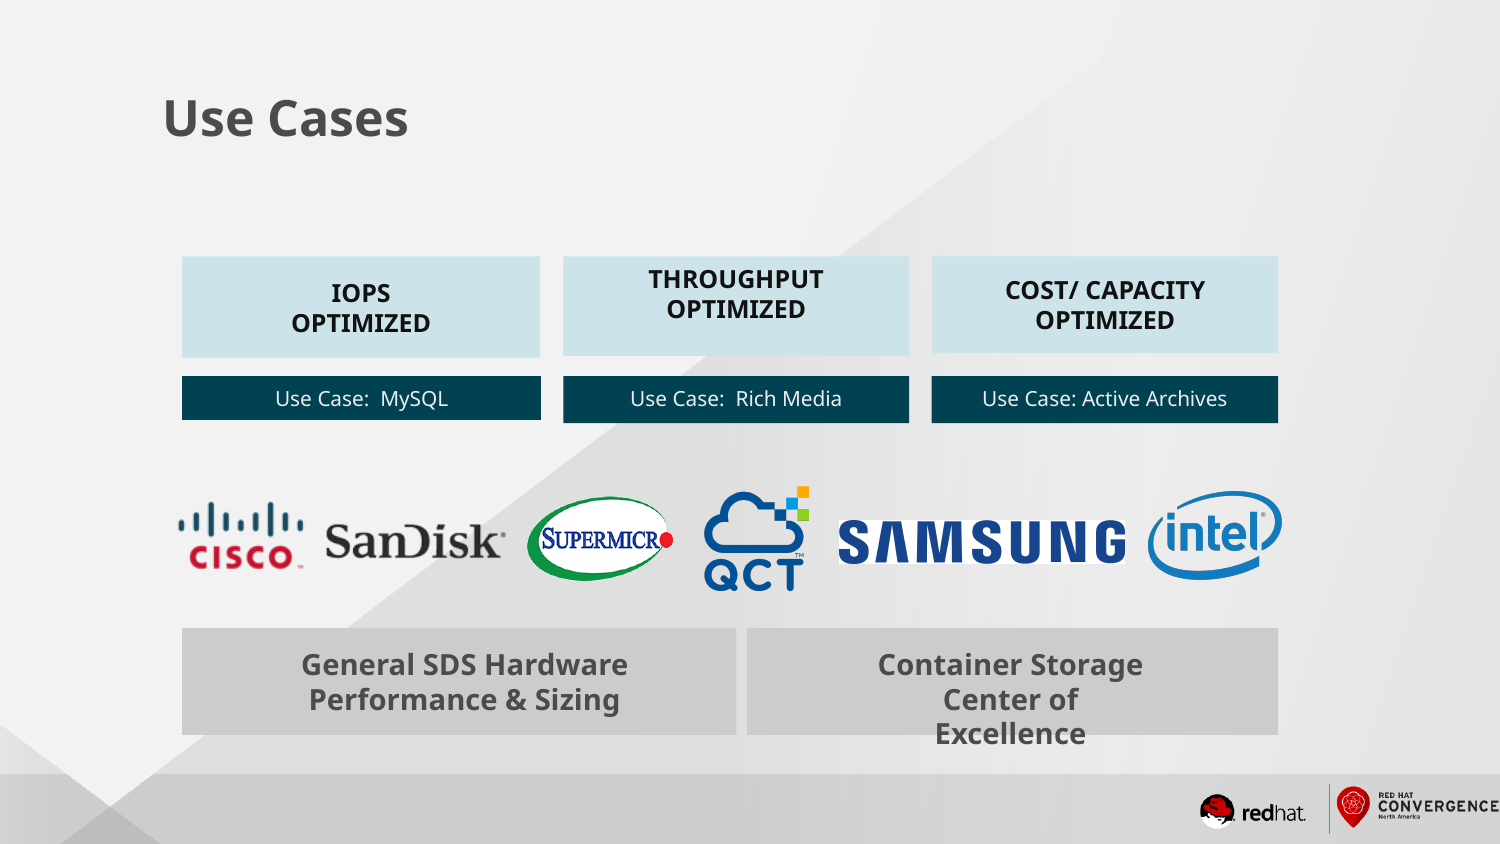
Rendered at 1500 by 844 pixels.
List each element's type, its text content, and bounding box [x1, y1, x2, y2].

picture [0, 0, 1500, 844]
text_box IOPS OPTIMIZED [182, 256, 541, 358]
text_box Container Storage Center of Excellence [845, 635, 1175, 727]
text_box General SDS Hardware Performance & Sizing [232, 636, 697, 728]
text_box COST/ CAPACITY OPTIMIZED [932, 256, 1279, 354]
text_box [746, 627, 1279, 735]
text_box [182, 627, 737, 735]
text_box [941, 727, 1001, 735]
text_box Use Case: Active Archives [931, 376, 1279, 424]
text_box Use Case: Rich Media [563, 376, 910, 424]
text_box Use Case: MySQL [182, 376, 541, 420]
text_box Use Cases [147, 78, 1407, 200]
text_box THROUGHPUT OPTIMIZED [563, 256, 910, 356]
